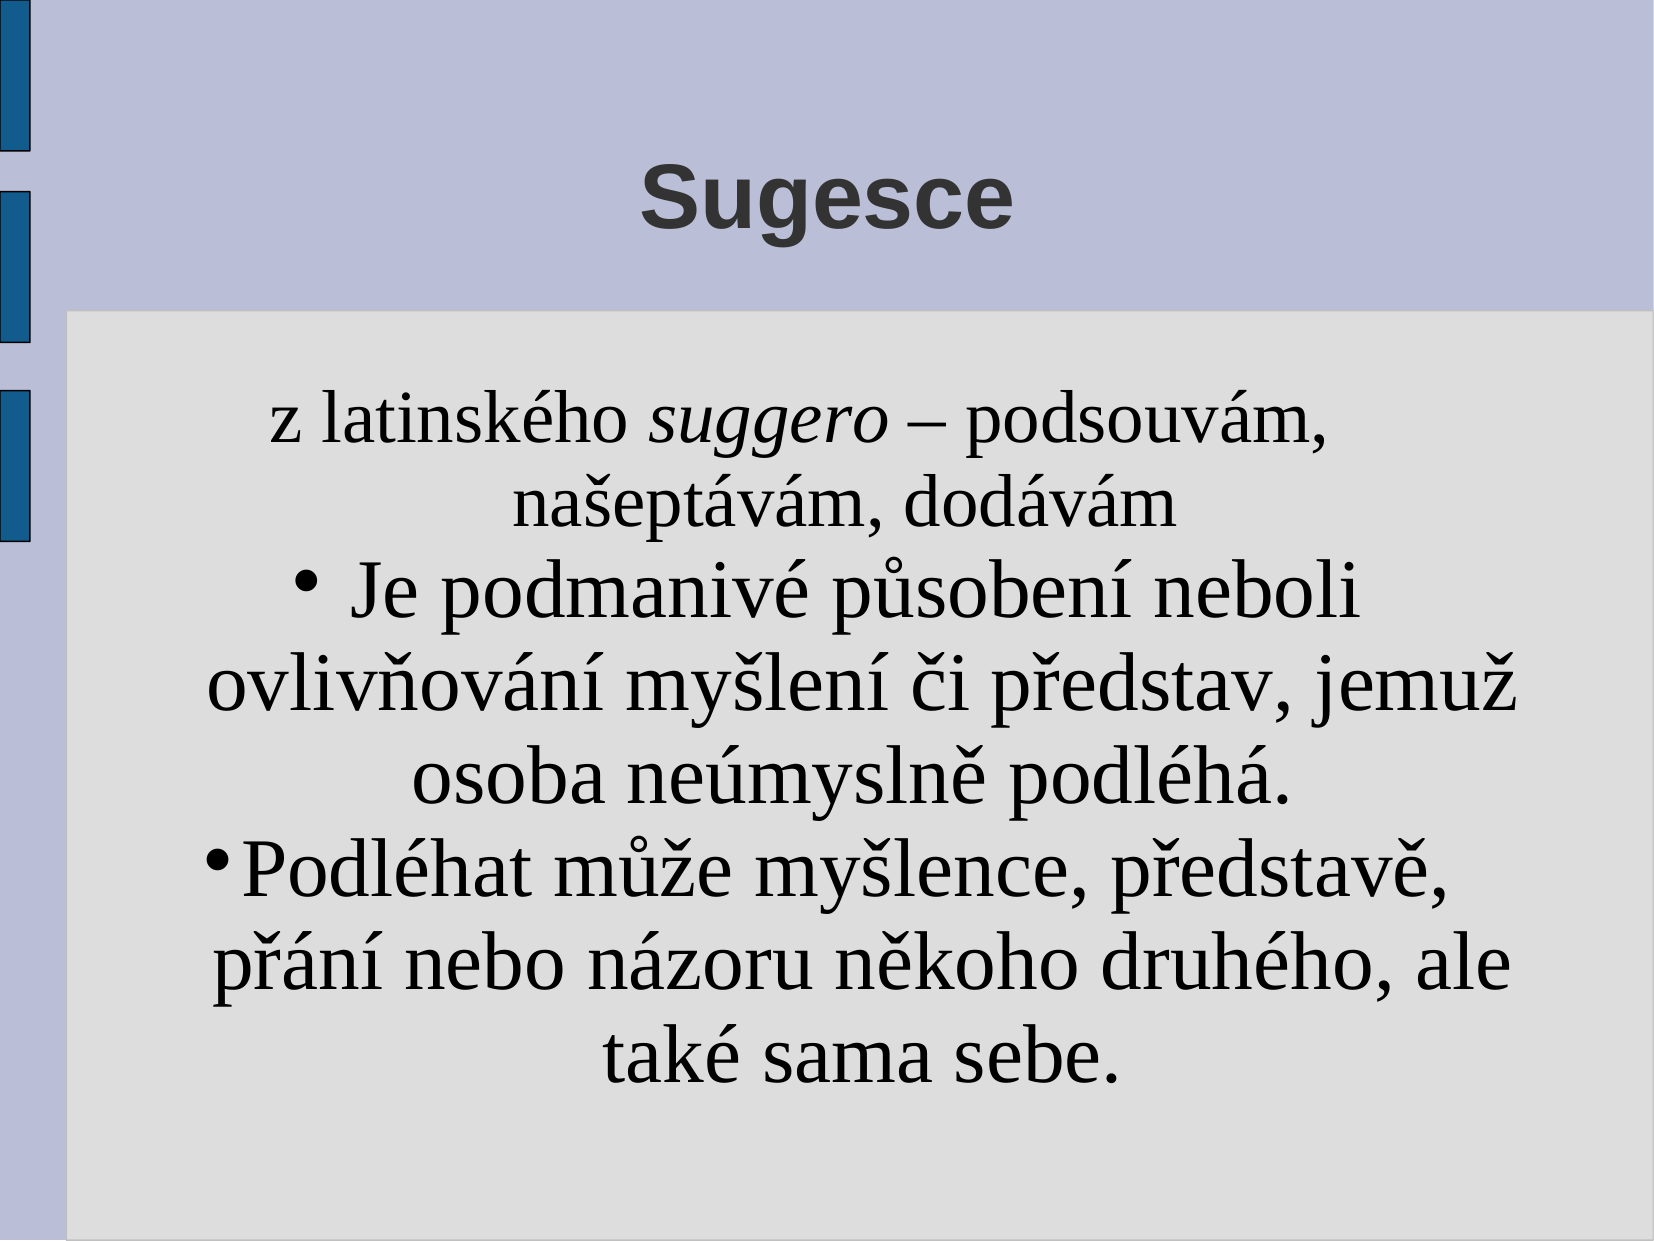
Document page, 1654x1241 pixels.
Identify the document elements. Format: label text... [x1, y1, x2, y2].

title Sugesce [121, 91, 1534, 299]
subtitle z latinského suggero – podsouvám, našeptávám, dodávám Je podmanivé působení neboli ovlivňování myšlení či představ, jemuž osoba neúmyslně podléhá. Podléhat může myšlence, představě, přání nebo názoru někoho druhého, ale také sama sebe. [121, 344, 1534, 1127]
